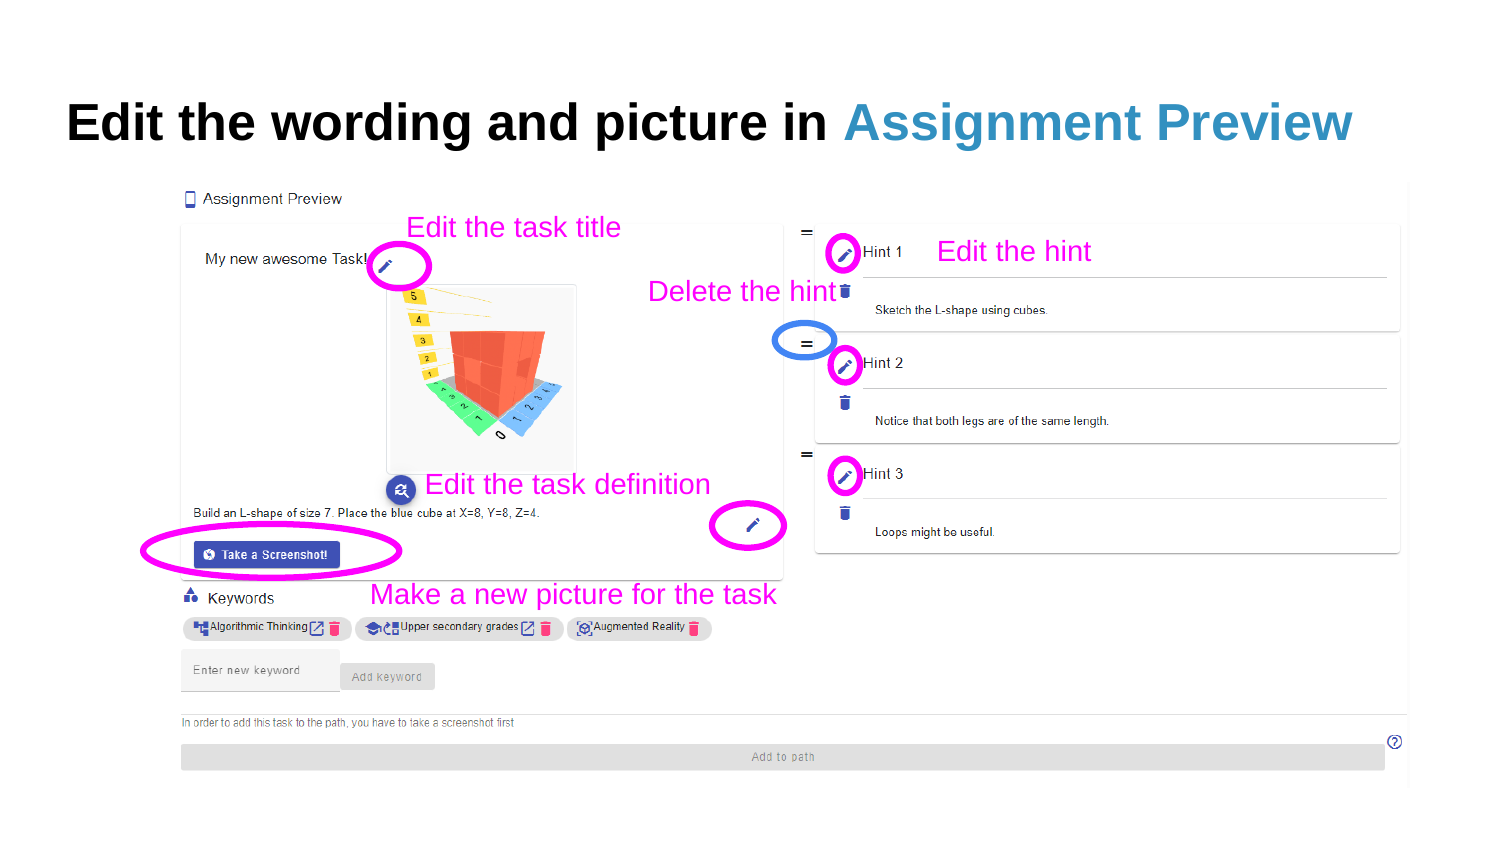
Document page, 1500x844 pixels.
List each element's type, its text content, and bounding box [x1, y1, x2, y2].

picture [177, 182, 1410, 788]
text_box Edit the task definition [409, 450, 841, 517]
text_box Delete the hint [632, 257, 855, 323]
text_box Edit the task definition [720, 507, 776, 517]
title Edit the wording and picture in Assignment Preview [51, 72, 1449, 167]
picture [177, 528, 395, 574]
text_box Edit the task title [391, 192, 664, 259]
text_box Make a new picture for the task [355, 560, 831, 626]
text_box Edit the hint [921, 217, 1195, 284]
